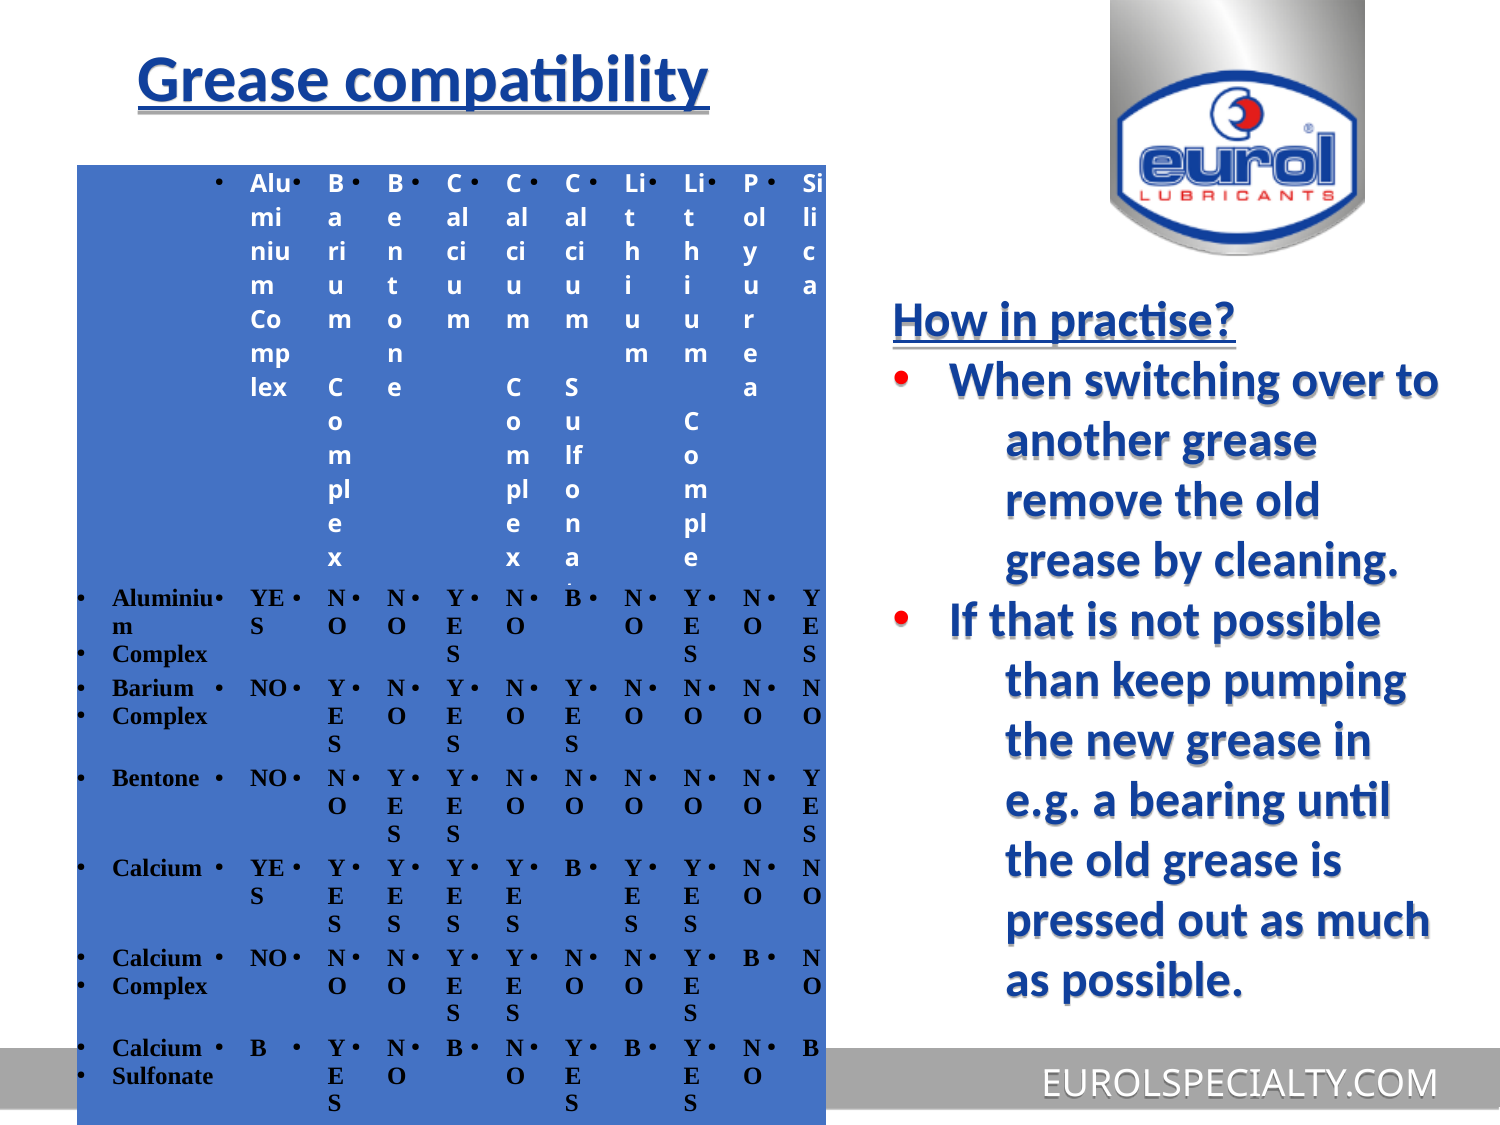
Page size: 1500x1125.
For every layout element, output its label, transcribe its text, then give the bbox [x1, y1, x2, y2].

table_cell YES [530, 675, 589, 764]
table_header Aluminium Complex [215, 165, 292, 585]
table_cell Calcium Sulfonate [77, 1034, 215, 1124]
table_cell YES [648, 944, 708, 1034]
table_cell NO [589, 675, 648, 764]
table_header Bentone [352, 165, 411, 585]
table_cell NO [215, 764, 292, 854]
table_cell B [215, 1034, 292, 1124]
table_cell YES [470, 944, 530, 1034]
table_cell B [530, 585, 589, 675]
text_box Grease compatibility [123, 27, 882, 122]
table_cell NO [708, 675, 767, 764]
text_box How in practise? When switching over to another grease remove the old grease by cleaning. If that is not possible than keep pumping the new grease in e.g. a bearing until the old grease is pressed out as much as possible. [877, 279, 1455, 961]
table_cell NO [589, 764, 648, 854]
table_cell NO [215, 944, 292, 1034]
table_cell Calcium [77, 854, 215, 944]
table_cell NO [708, 764, 767, 854]
table_cell YES [411, 585, 470, 675]
table_cell NO [470, 675, 530, 764]
table_cell YES [292, 675, 352, 764]
table_cell YES [589, 854, 648, 944]
table_header Lithium Complex [648, 165, 708, 585]
table_cell YES [352, 764, 411, 854]
table_cell NO [530, 944, 589, 1034]
table_header [77, 165, 215, 585]
table_cell NO [292, 585, 352, 675]
table_cell NO [589, 944, 648, 1034]
table_cell Barium Complex [77, 675, 215, 764]
table_header Calcium Complex [470, 165, 530, 585]
table_cell NO [708, 1034, 767, 1124]
table_cell NO [470, 1034, 530, 1124]
table_cell Calcium Complex [77, 944, 215, 1034]
table_cell YES [648, 585, 708, 675]
table_cell NO [708, 854, 767, 944]
table_cell NO [470, 585, 530, 675]
table_header Calcium Sulfonate [530, 165, 589, 585]
table_cell NO [767, 675, 826, 764]
table_cell NO [767, 854, 826, 944]
table_cell YES [411, 944, 470, 1034]
table_header Silica [767, 165, 826, 585]
table_cell Aluminium Complex [77, 585, 215, 675]
table_cell YES [767, 585, 826, 675]
table_cell YES [215, 585, 292, 675]
table_cell YES [292, 1034, 352, 1124]
table_cell B [530, 854, 589, 944]
table_cell YES [411, 675, 470, 764]
table_cell YES [411, 764, 470, 854]
table_cell YES [215, 854, 292, 944]
table_cell YES [767, 764, 826, 854]
table_cell NO [352, 675, 411, 764]
table_header Calcium [411, 165, 470, 585]
table_cell B [708, 944, 767, 1034]
table_cell NO [470, 764, 530, 854]
table_cell NO [767, 944, 826, 1034]
table_cell NO [352, 944, 411, 1034]
table_cell NO [648, 764, 708, 854]
table_cell NO [352, 1034, 411, 1124]
table_cell B [767, 1034, 826, 1124]
table_cell NO [352, 585, 411, 675]
table_cell Bentone [77, 764, 215, 854]
table_cell YES [352, 854, 411, 944]
table_cell NO [589, 585, 648, 675]
table_header Polyurea [708, 165, 767, 585]
table_cell YES [648, 1034, 708, 1124]
table_cell NO [292, 764, 352, 854]
table_cell YES [530, 1034, 589, 1124]
table_header Barium Complex [292, 165, 352, 585]
table_cell B [411, 1034, 470, 1124]
table_cell YES [411, 854, 470, 944]
table_cell B [589, 1034, 648, 1124]
table_cell NO [708, 585, 767, 675]
table_cell YES [648, 854, 708, 944]
table_cell NO [292, 944, 352, 1034]
table_cell YES [470, 854, 530, 944]
table_cell NO [648, 675, 708, 764]
table_header Lithium [589, 165, 648, 585]
table_cell YES [292, 854, 352, 944]
table_cell NO [530, 764, 589, 854]
table_cell NO [215, 675, 292, 764]
